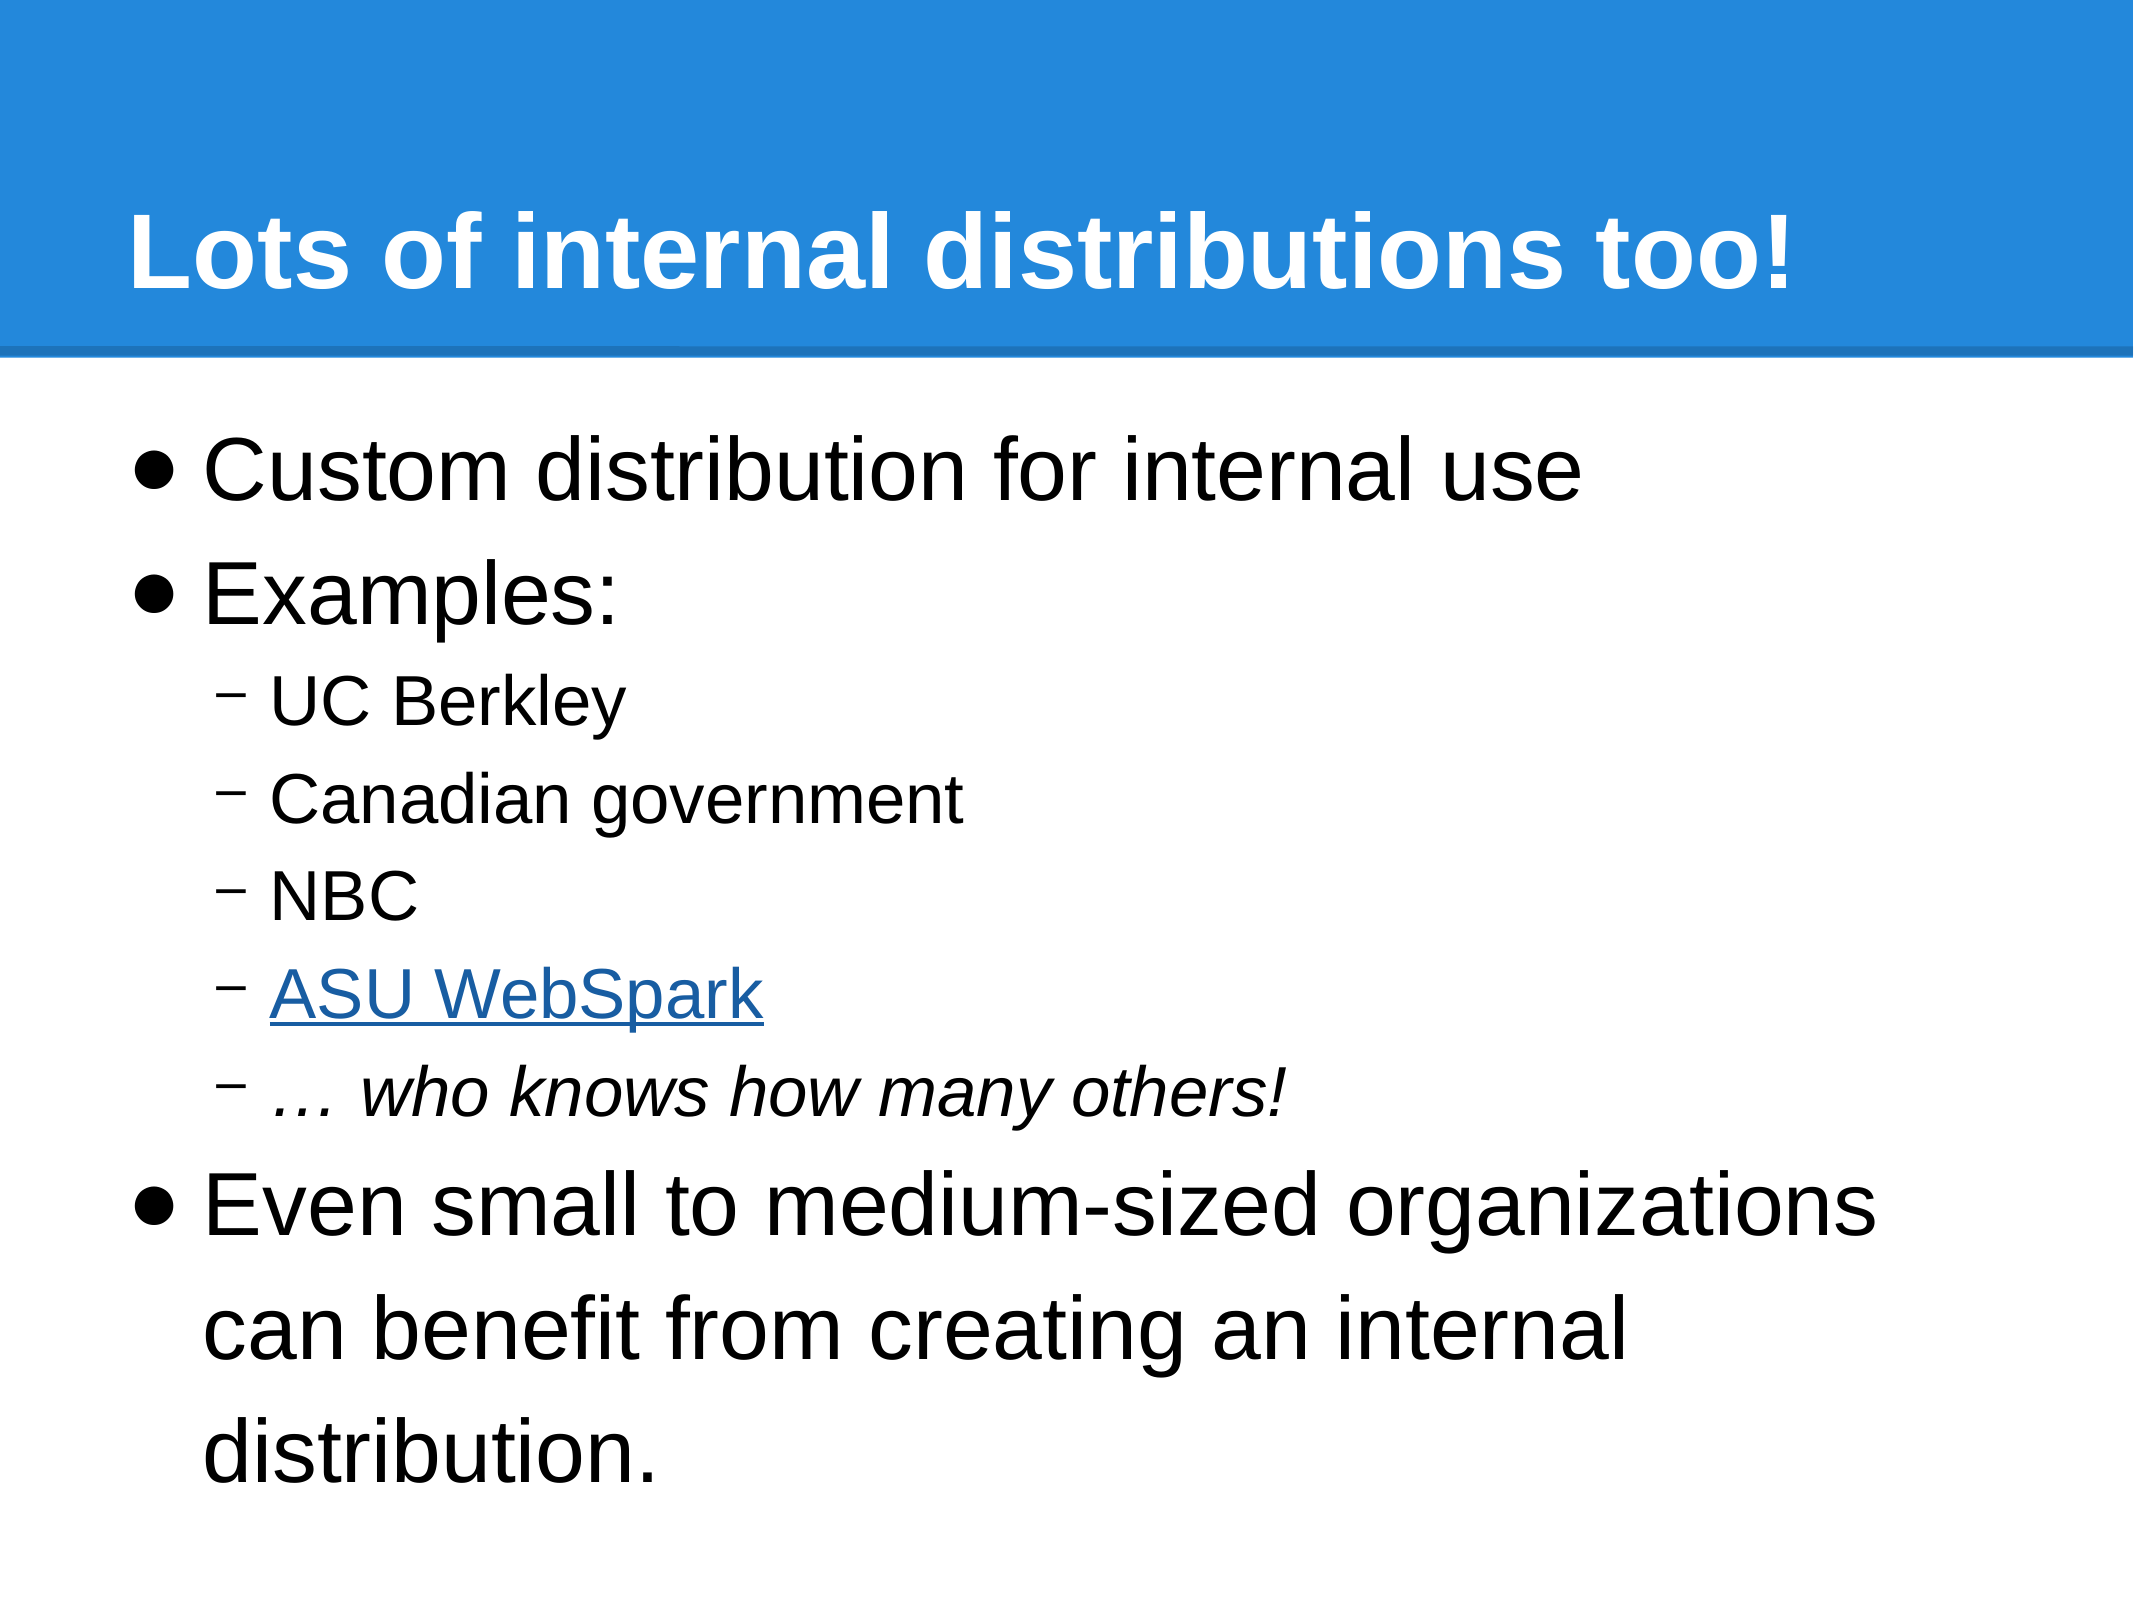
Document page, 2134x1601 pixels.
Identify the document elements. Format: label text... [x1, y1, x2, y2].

title Lots of internal distributions too! [106, 64, 2027, 331]
list Custom distribution for internal use Examples: UC Berkley Canadian government NBC ASU WebSpark … who knows how many others! Even small to medium-sized organizations can benefit from creating an internal distribution. [106, 373, 2027, 1533]
